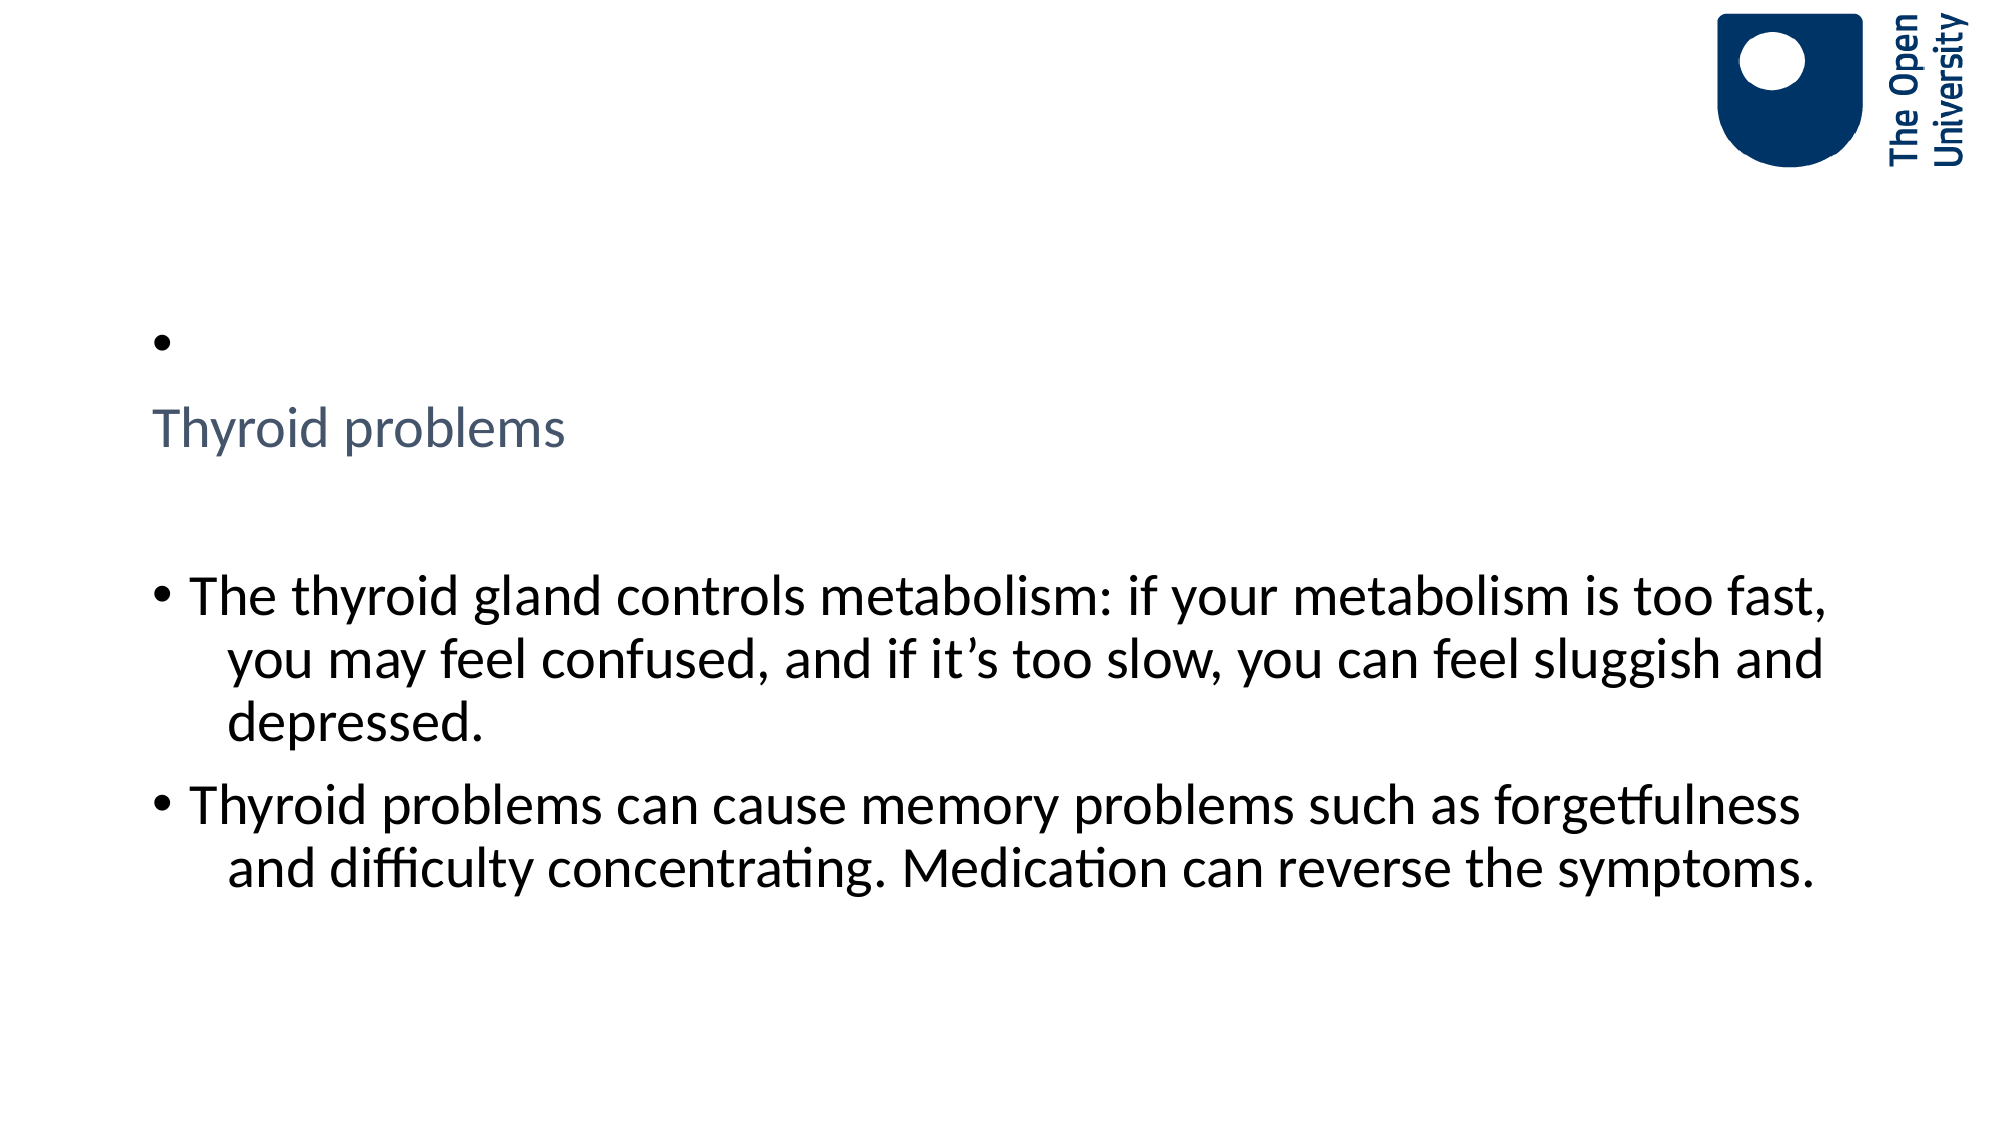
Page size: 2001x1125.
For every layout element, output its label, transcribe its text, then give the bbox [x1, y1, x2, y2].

picture [1716, 10, 1971, 170]
list Thyroid problems The thyroid gland controls metabolism: if your metabolism is too fast, you may feel confused, and if it’s too slow, you can feel sluggish and depressed. Thyroid problems can cause memory problems such as forgetfulness and difficulty concentrating. Medication can reverse the symptoms. [137, 299, 1863, 1014]
